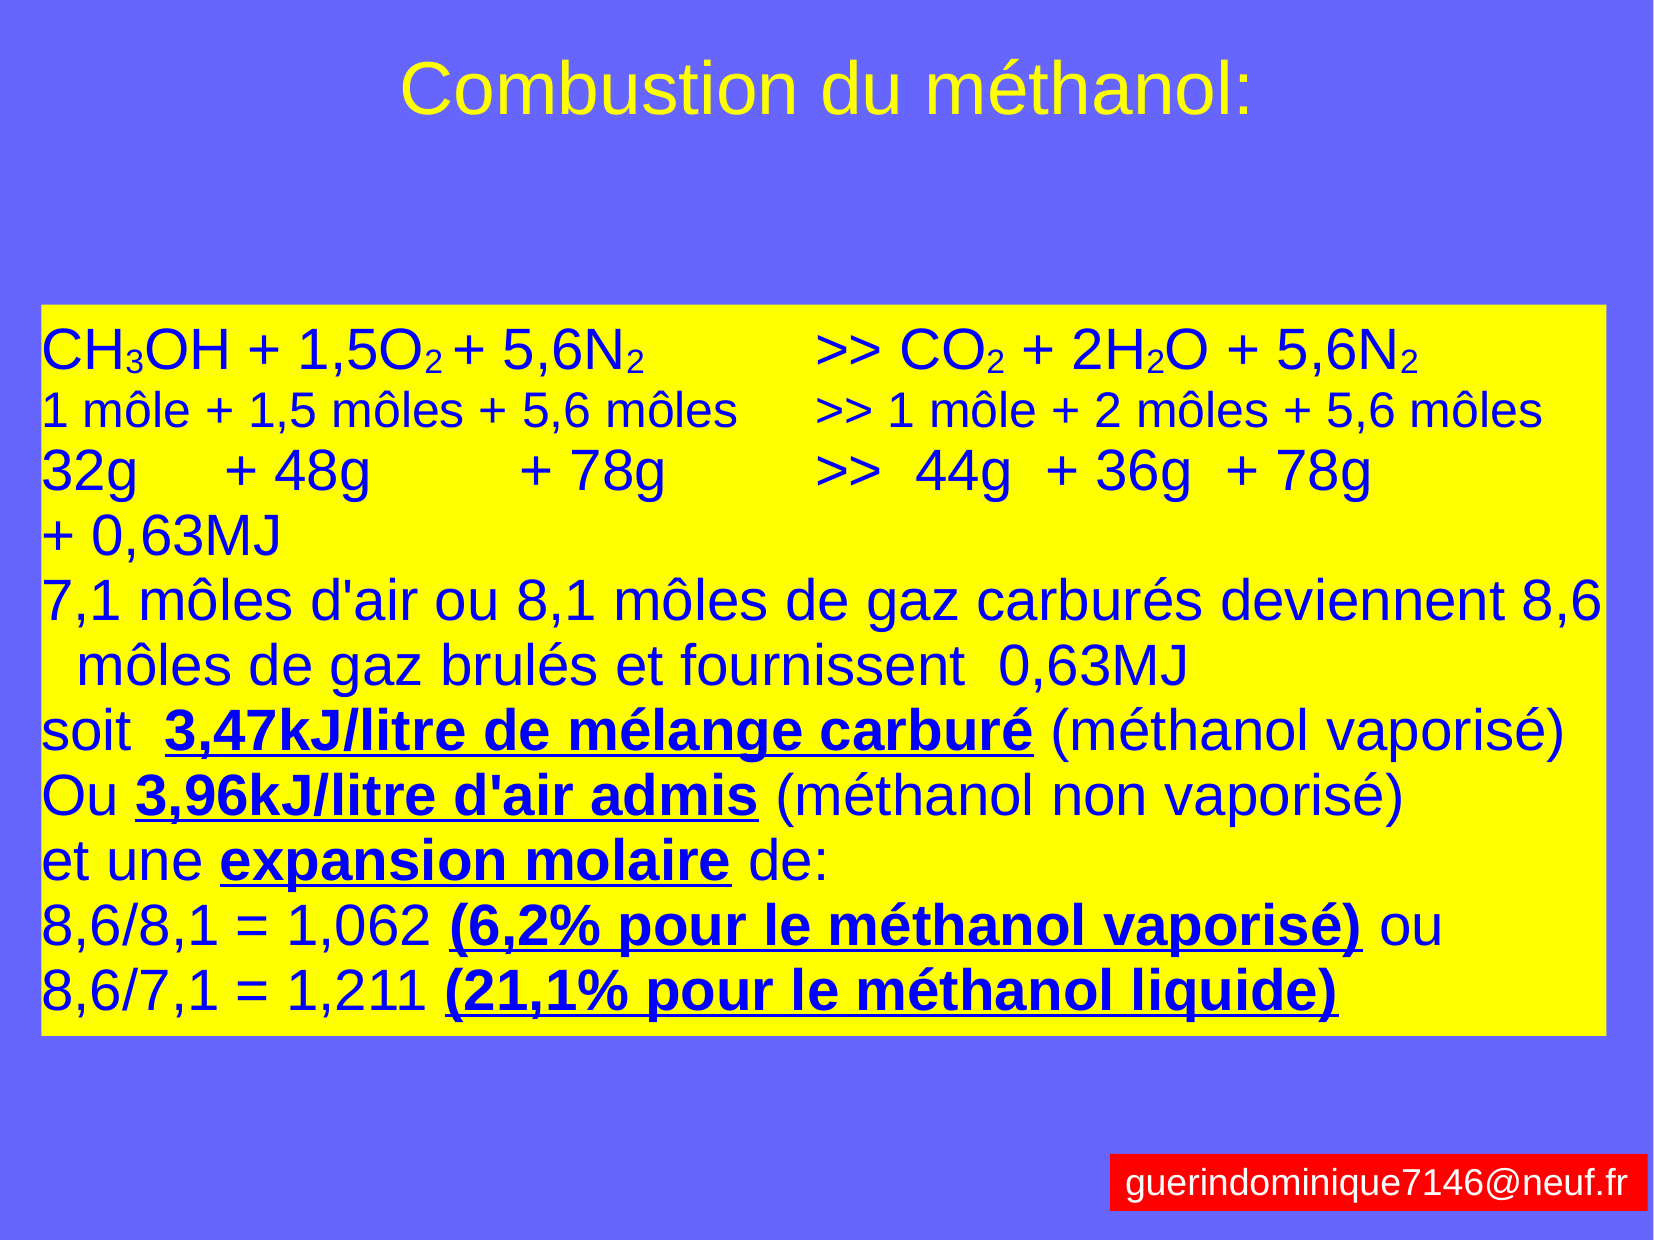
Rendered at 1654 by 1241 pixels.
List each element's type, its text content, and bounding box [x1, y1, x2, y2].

text_box CH3OH + 1,5O2 + 5,6N2 >> CO2 + 2H2O + 5,6N2 1 môle + 1,5 môles + 5,6 môles >> 1 môle + 2 môles + 5,6 môles 32g + 48g + 78g >> 44g + 36g + 78g + 0,63MJ 7,1 môles d'air ou 8,1 môles de gaz carburés deviennent 8,6 môles de gaz brulés et fournissent 0,63MJ soit 3,47kJ/litre de mélange carburé (méthanol vaporisé) Ou 3,96kJ/litre d'air admis (méthanol non vaporisé) et une expansion molaire de: 8,6/8,1 = 1,062 (6,2% pour le méthanol vaporisé) ou 8,6/7,1 = 1,211 (21,1% pour le méthanol liquide) [41, 304, 1607, 1036]
text_box guerindominique7146@neuf.fr [1110, 1153, 1648, 1211]
title Combustion du méthanol: [29, 29, 1625, 148]
